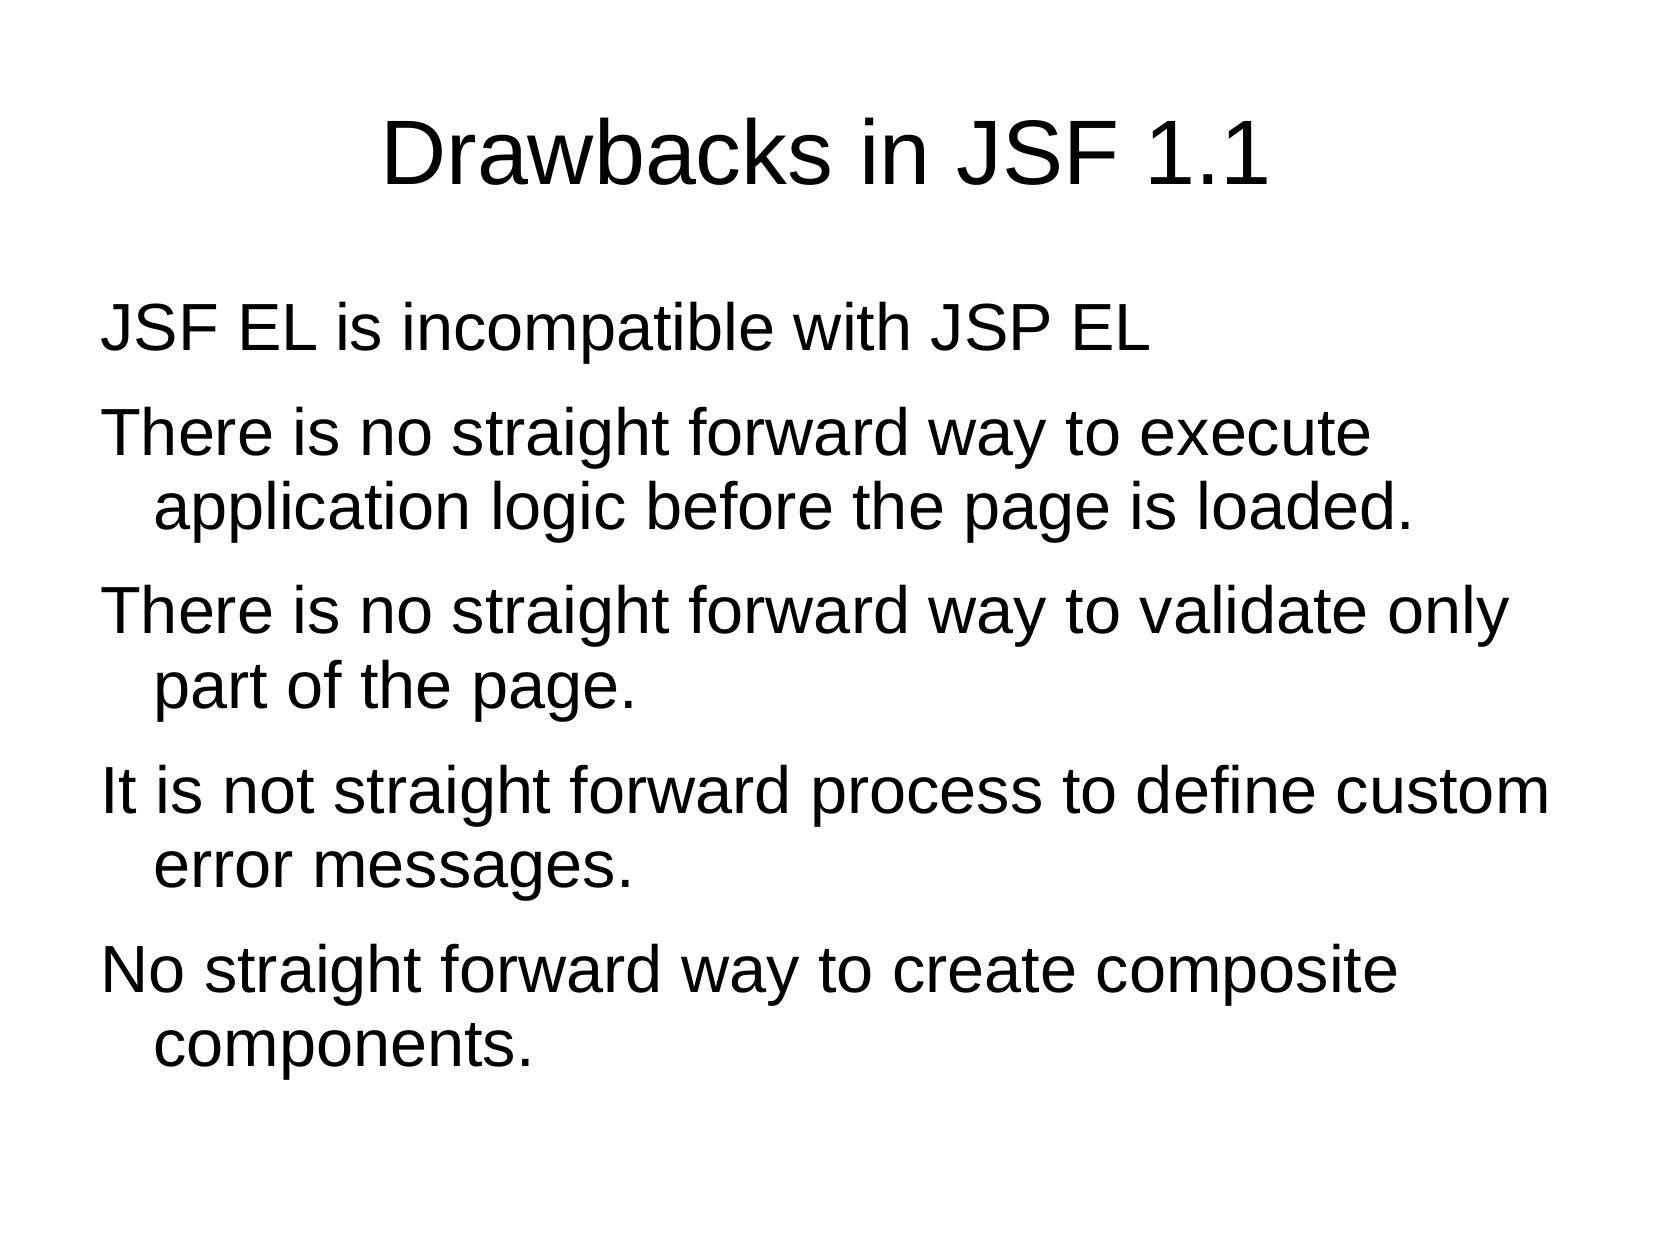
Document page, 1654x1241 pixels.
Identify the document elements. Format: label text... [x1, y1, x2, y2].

list JSF EL is incompatible with JSP EL There is no straight forward way to execute application logic before the page is loaded. There is no straight forward way to validate only part of the page. It is not straight forward process to define custom error messages. No straight forward way to create composite components. [82, 290, 1571, 1094]
title Drawbacks in JSF 1.1 [82, 56, 1571, 250]
